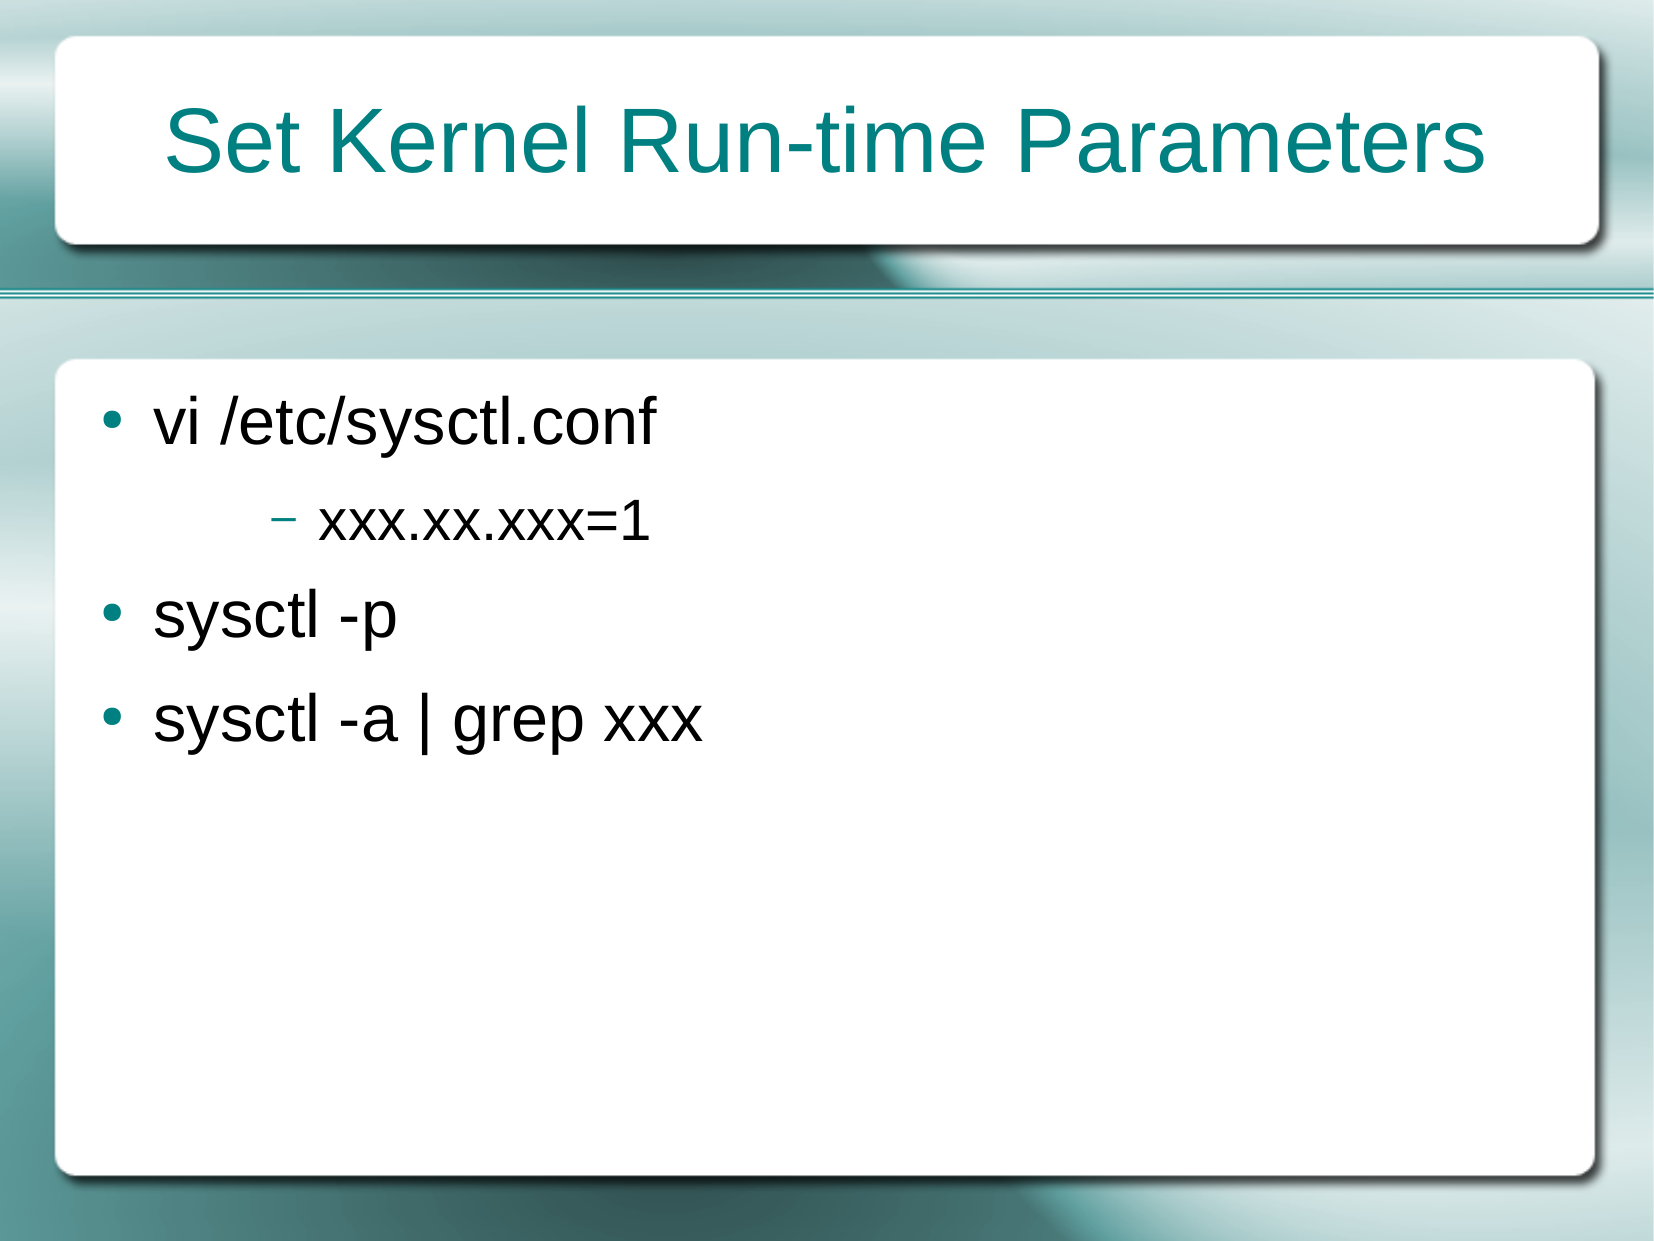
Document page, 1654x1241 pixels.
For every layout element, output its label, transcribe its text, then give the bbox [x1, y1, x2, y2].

picture [0, 0, 1654, 1241]
title Set Kernel Run-time Parameters [82, 45, 1571, 238]
list vi /etc/sysctl.conf xxx.xx.xxx=1 sysctl -p sysctl -a | grep xxx [82, 383, 1571, 1019]
